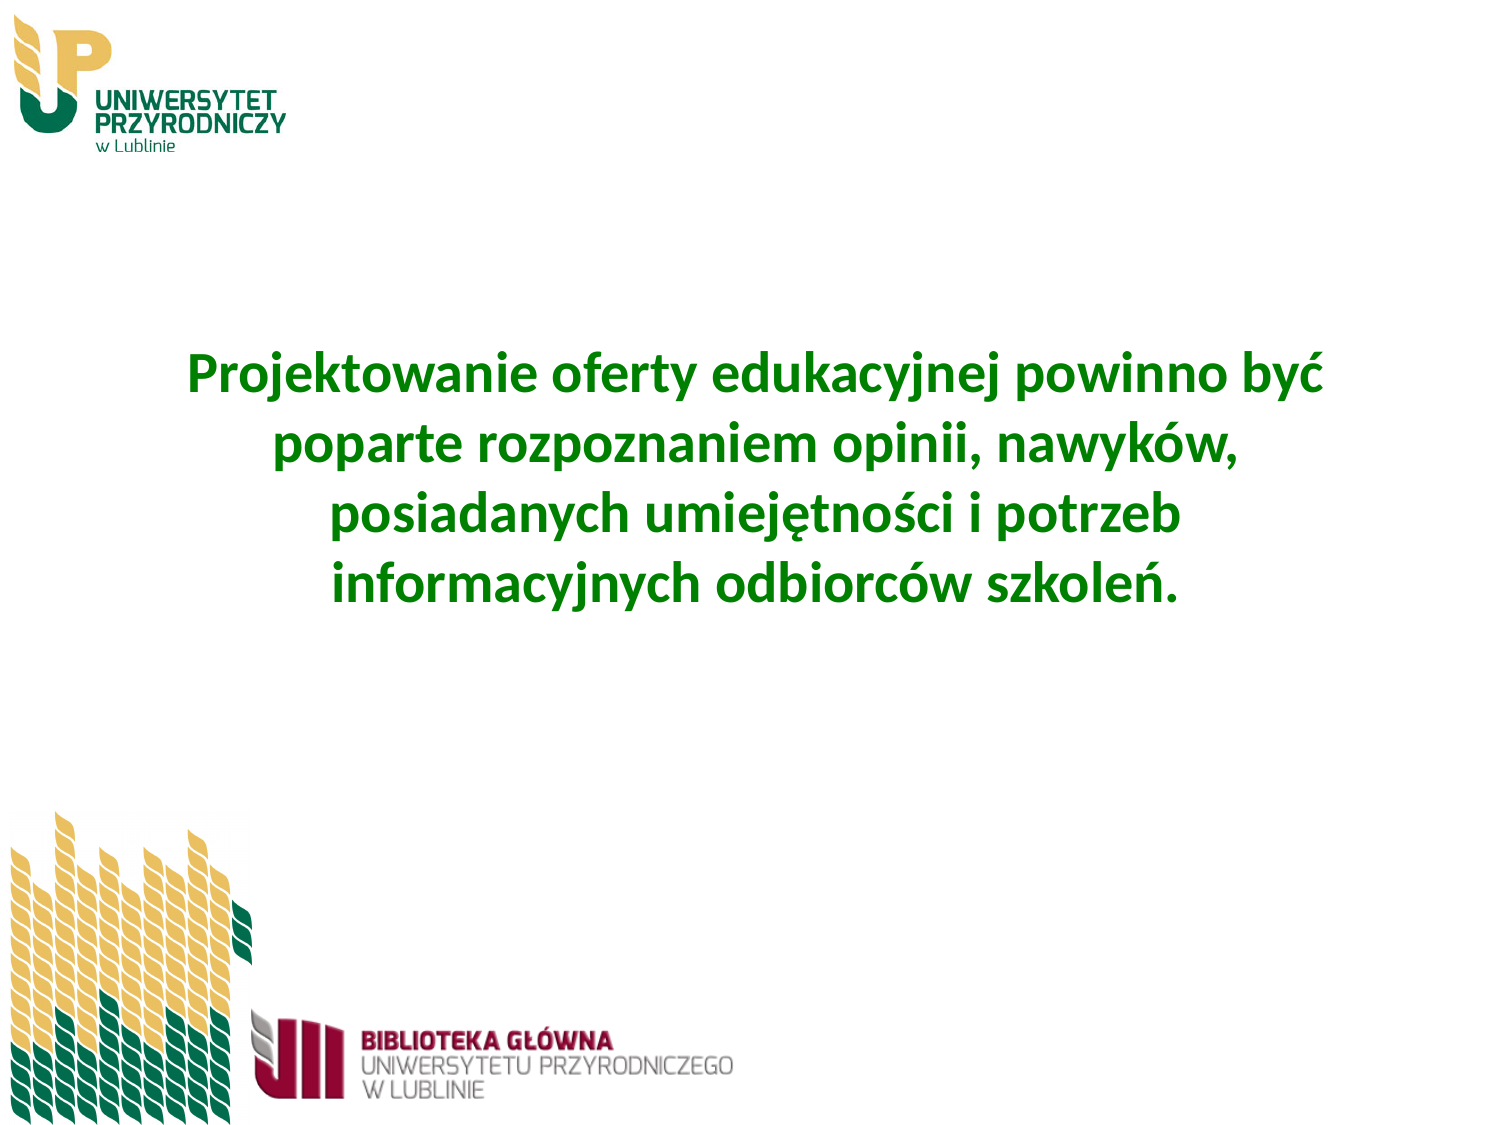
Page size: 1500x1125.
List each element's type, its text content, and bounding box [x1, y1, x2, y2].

picture [9, 811, 739, 1125]
picture [14, 0, 1043, 152]
text_box Projektowanie oferty edukacyjnej powinno być poparte rozpoznaniem opinii, nawyków, posiadanych umiejętności i potrzeb informacyjnych odbiorców szkoleń. [159, 326, 1353, 622]
